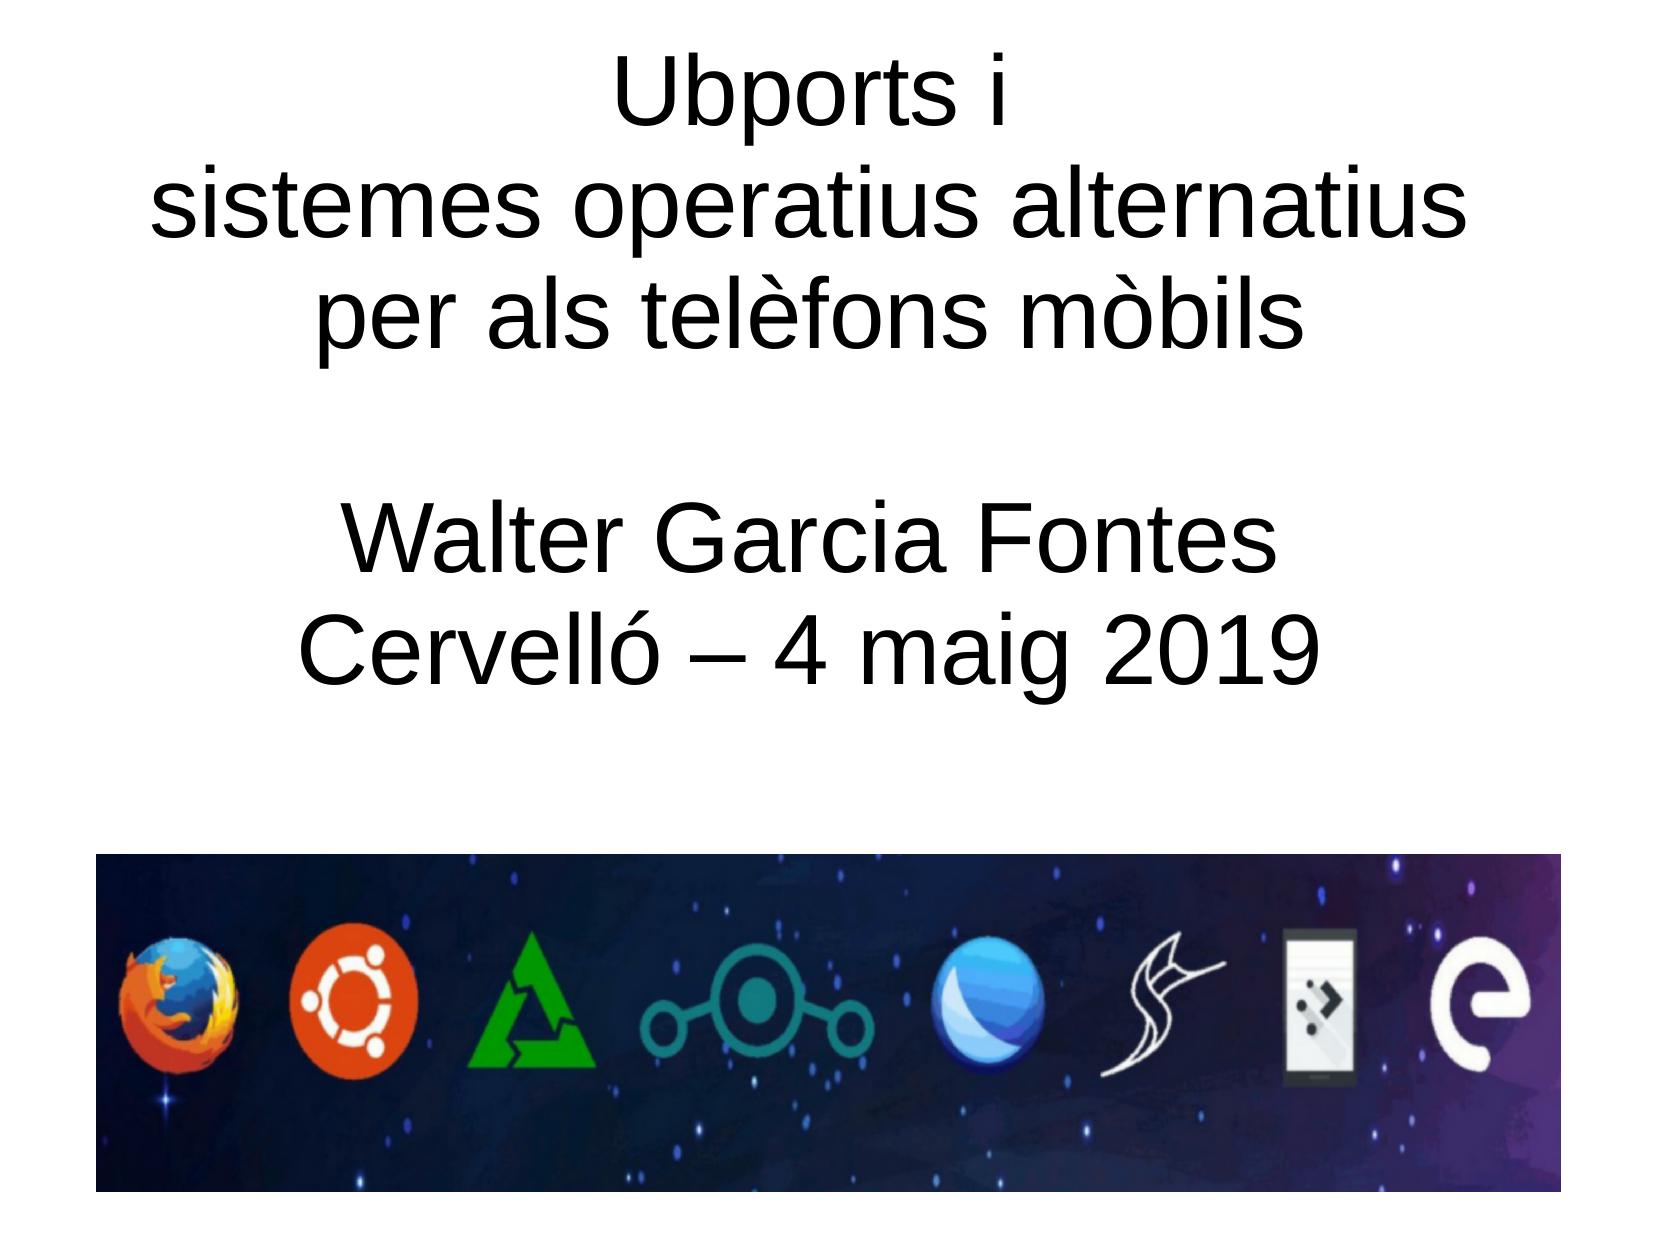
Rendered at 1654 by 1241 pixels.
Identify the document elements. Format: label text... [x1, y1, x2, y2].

picture [96, 854, 1561, 1192]
text_box Ubports i sistemes operatius alternatius per als telèfons mòbils Walter Garcia Fontes Cervelló – 4 maig 2019 [135, 27, 1558, 774]
